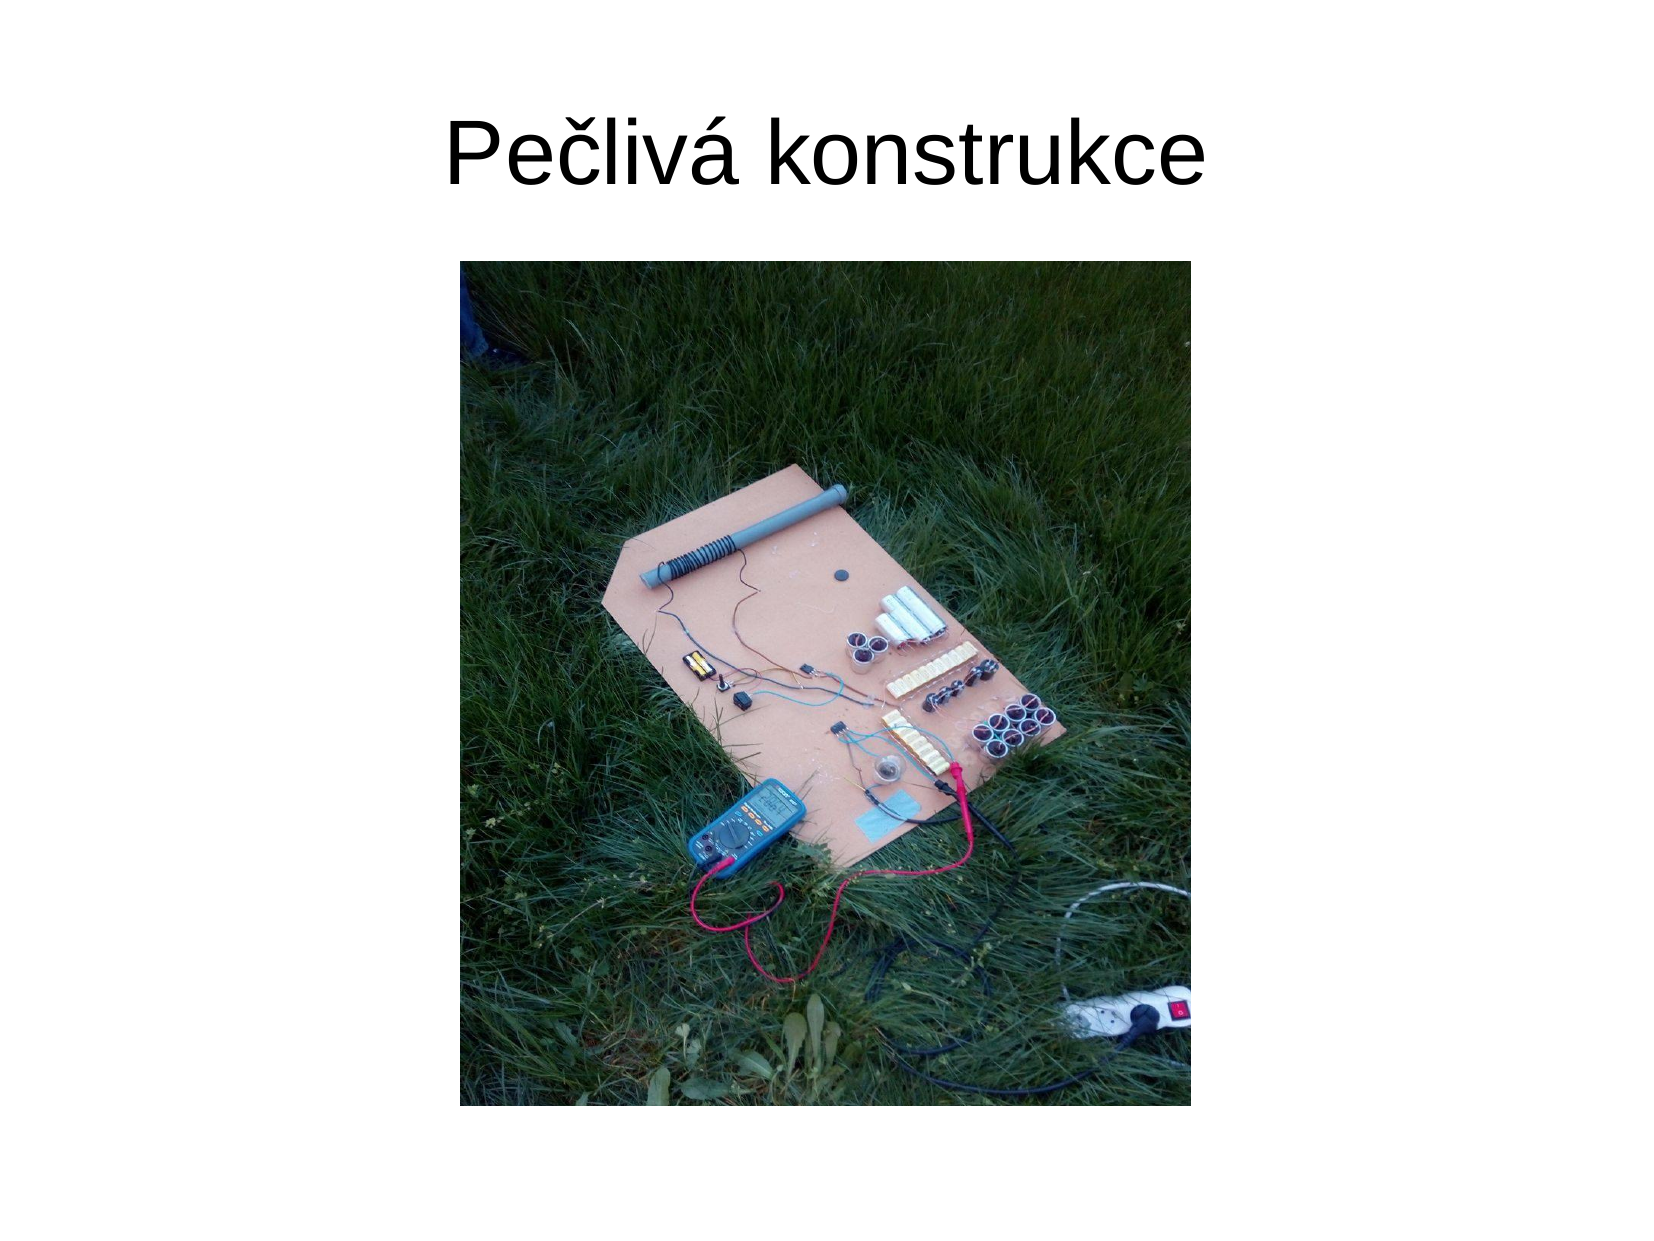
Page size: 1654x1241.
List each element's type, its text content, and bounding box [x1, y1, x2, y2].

title Pečlivá konstrukce [82, 49, 1571, 257]
picture [460, 261, 1191, 1106]
